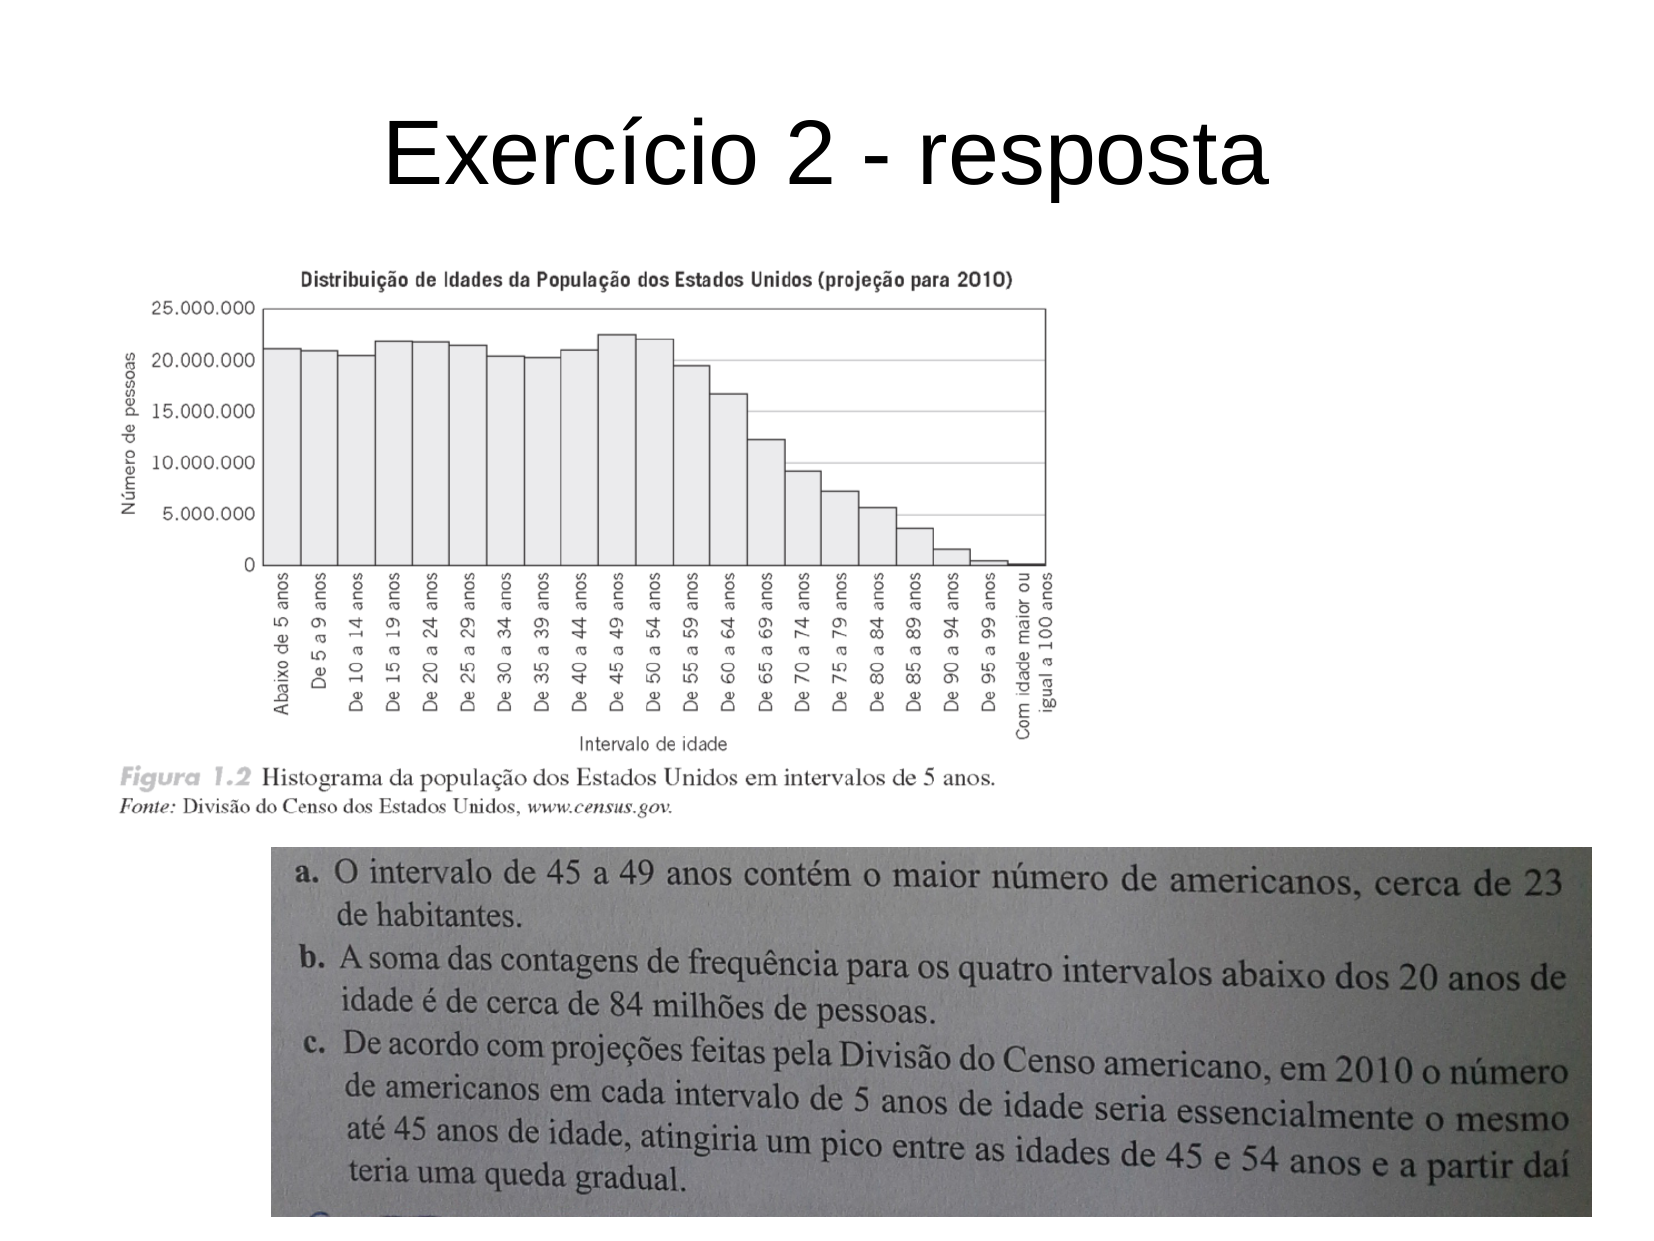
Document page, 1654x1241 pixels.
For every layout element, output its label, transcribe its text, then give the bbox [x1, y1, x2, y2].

picture [73, 221, 1105, 841]
title Exercício 2 - resposta [82, 49, 1571, 257]
picture [271, 847, 1592, 1217]
